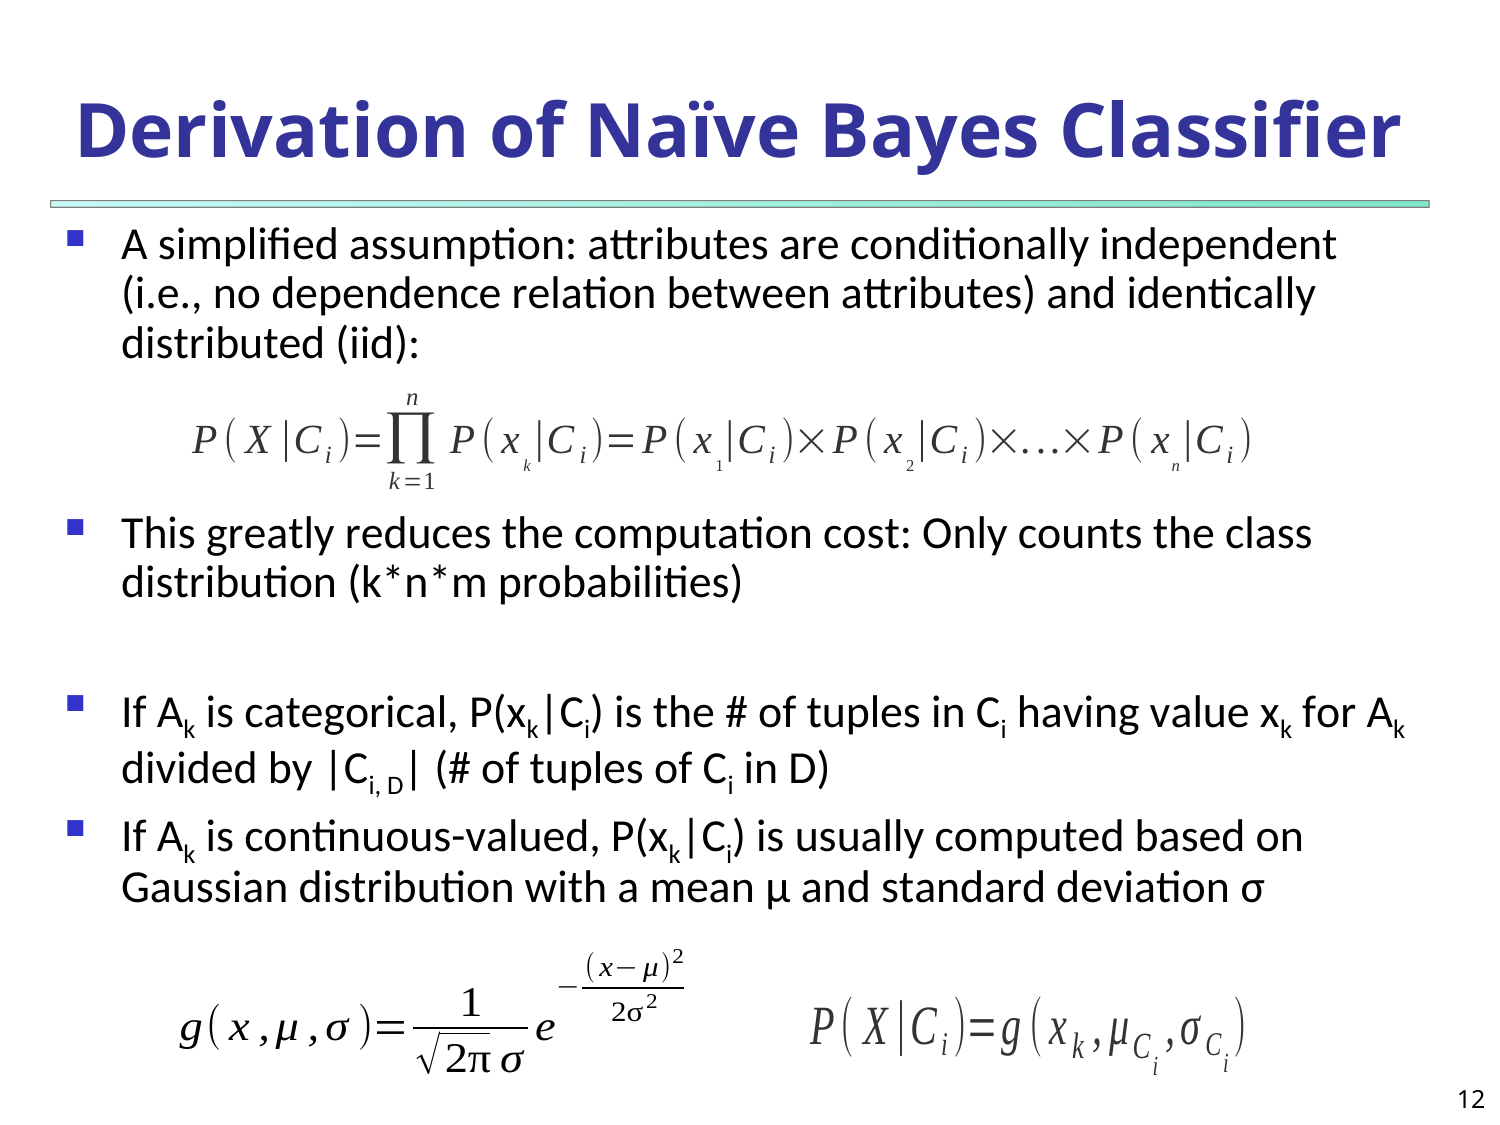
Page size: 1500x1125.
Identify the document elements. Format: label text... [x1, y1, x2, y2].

list A simplified assumption: attributes are conditionally independent (i.e., no dependence relation between attributes) and identically distributed (iid): This greatly reduces the computation cost: Only counts the class distribution (k*n*m probabilities) If Ak is categorical, P(xk|Ci) is the # of tuples in Ci having value xk for Ak divided by |Ci, D| (# of tuples of Ci in D) If Ak is continuous-valued, P(xk|Ci) is usually computed based on Gaussian distribution with a mean μ and standard deviation σ [49, 212, 1425, 1125]
text_box [165, 945, 703, 1083]
chart [797, 992, 1261, 1081]
text_box [370, 353, 1383, 502]
text_box <number> [1425, 1062, 1500, 1125]
chart [182, 383, 1261, 495]
title Derivation of Naïve Bayes Classifier [50, 0, 1429, 181]
